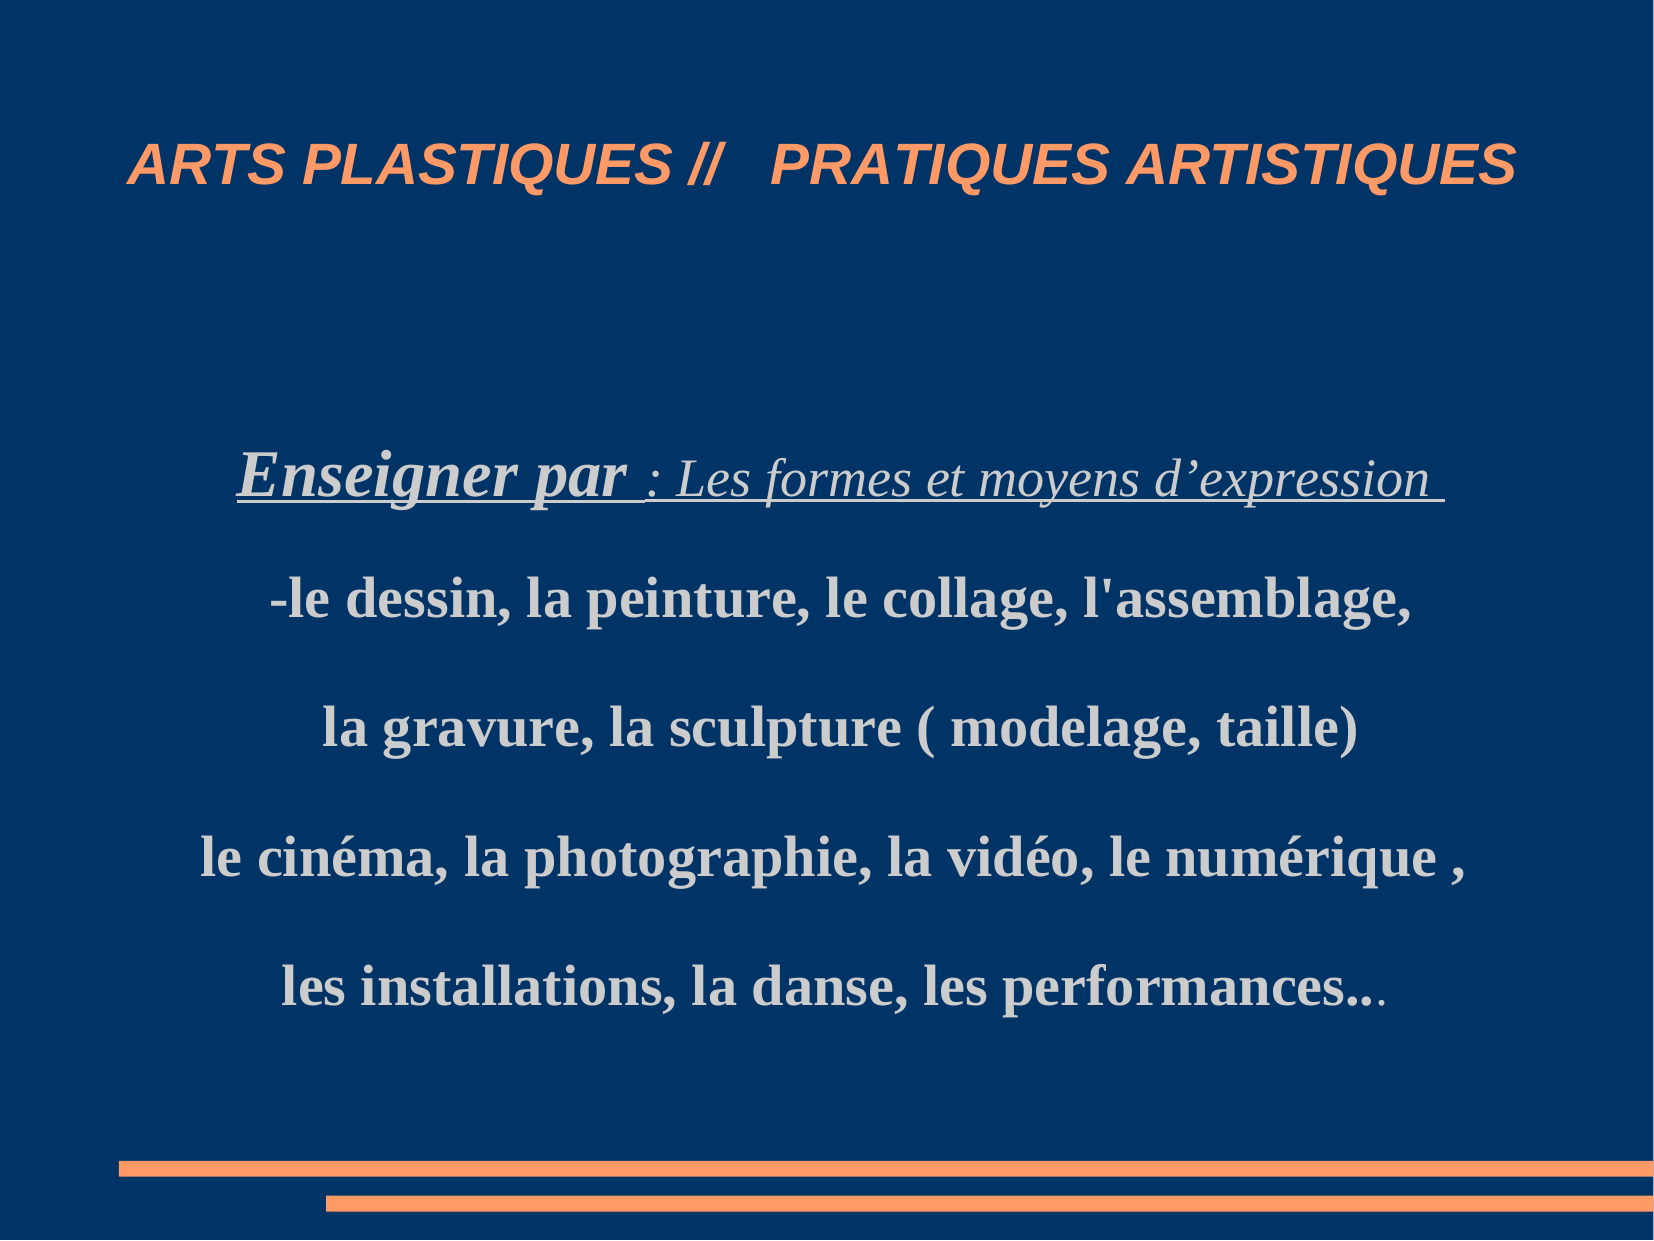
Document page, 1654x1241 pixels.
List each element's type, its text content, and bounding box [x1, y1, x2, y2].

title ARTS PLASTIQUES // PRATIQUES ARTISTIQUES [123, 29, 1536, 322]
subtitle Enseigner par : Les formes et moyens d’expression -le dessin, la peinture, le collage, l'assemblage, la gravure, la sculpture ( modelage, taille) le cinéma, la photographie, la vidéo, le numérique , les installations, la danse, les performances... [121, 322, 1561, 1132]
